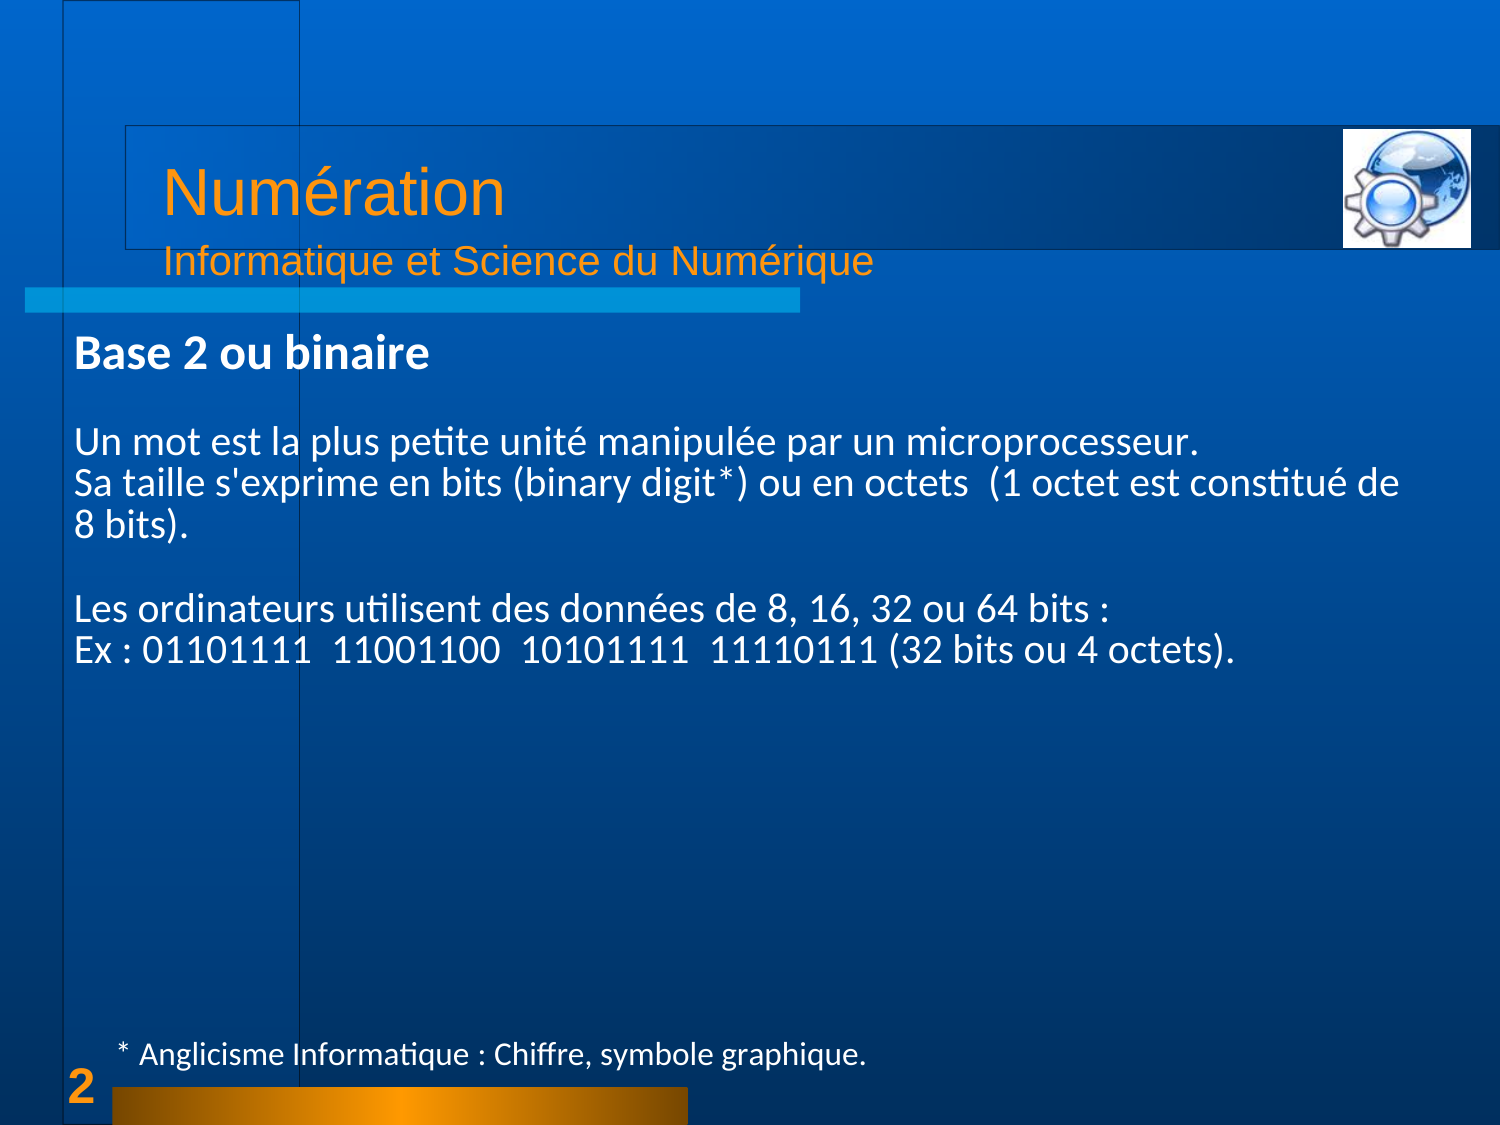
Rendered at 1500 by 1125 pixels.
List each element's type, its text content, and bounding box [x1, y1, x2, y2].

text_box * Anglicisme Informatique : Chiffre, symbole graphique. [100, 1033, 1134, 1090]
picture [1343, 129, 1471, 248]
text_box Base 2 ou binaire Un mot est la plus petite unité manipulée par un microprocesseur. Sa taille s'exprime en bits (binary digit*) ou en octets (1 octet est constitué de 8 bits). Les ordinateurs utilisent des données de 8, 16, 32 ou 64 bits : Ex : 01101111 11001100 10101111 11110111 (32 bits ou 4 octets). [59, 324, 1418, 809]
